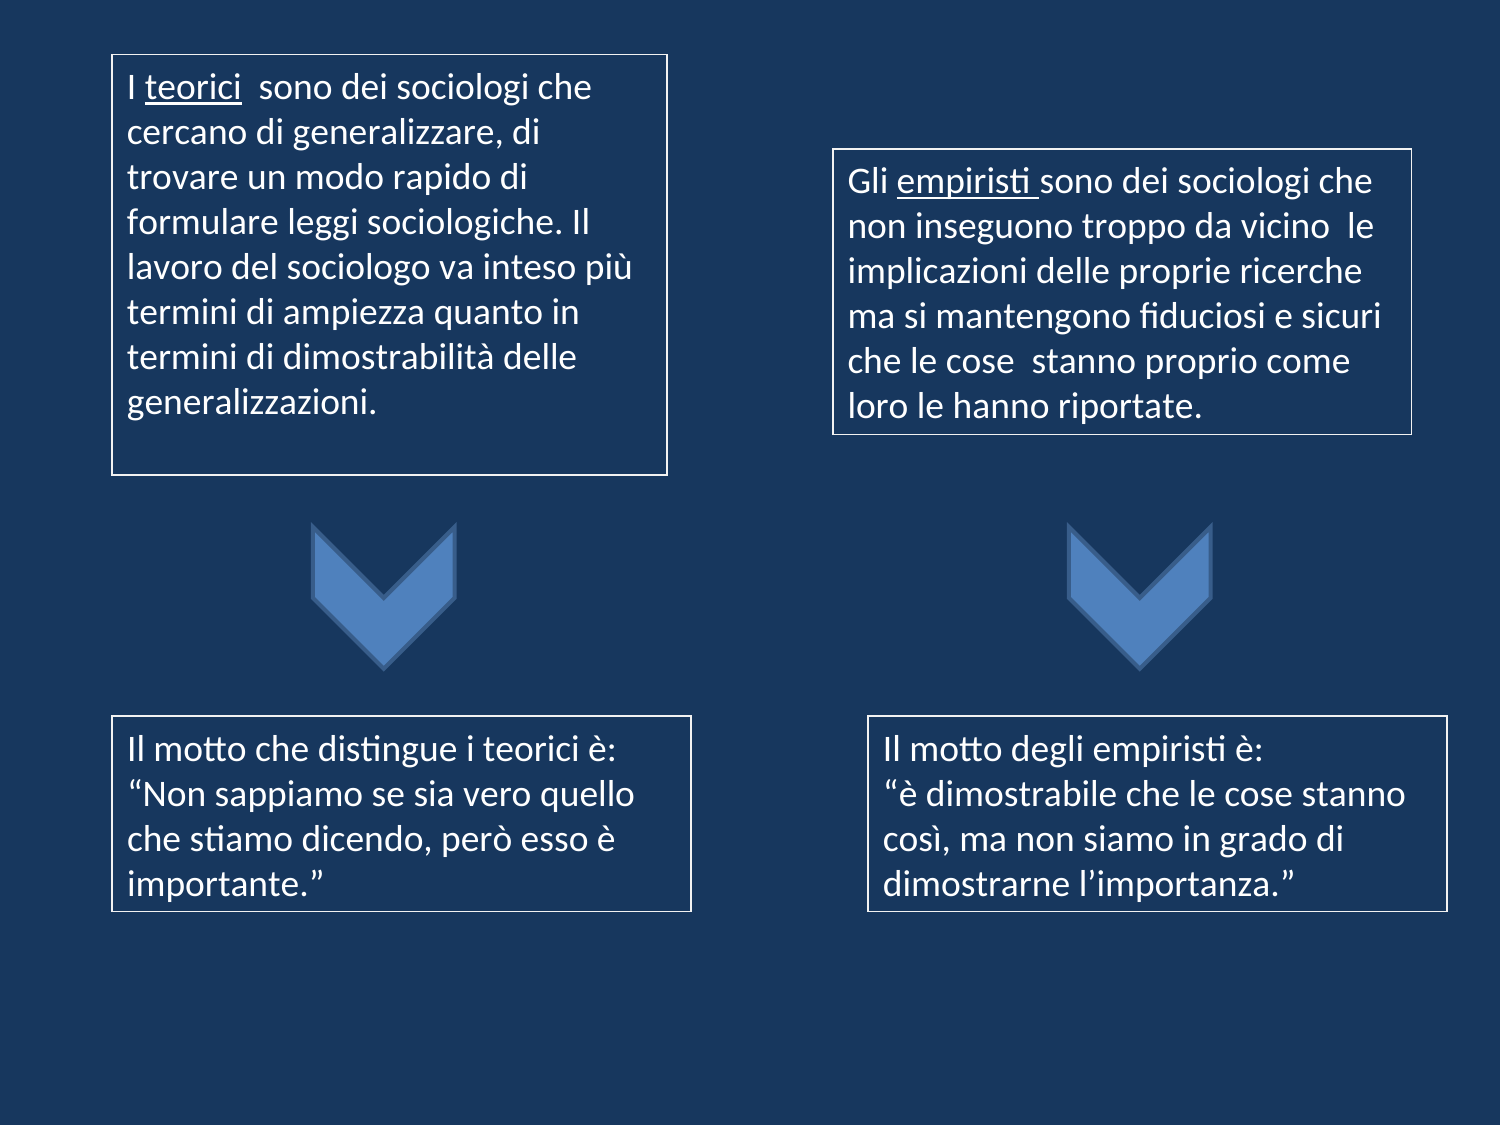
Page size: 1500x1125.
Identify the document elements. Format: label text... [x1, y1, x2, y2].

text_box Il motto che distingue i teorici è: “Non sappiamo se sia vero quello che stiamo dicendo, però esso è importante.” [112, 716, 691, 912]
text_box [312, 527, 455, 669]
text_box Gli empiristi sono dei sociologi che non inseguono troppo da vicino le implicazioni delle proprie ricerche ma si mantengono fiduciosi e sicuri che le cose stanno proprio come loro le hanno riportate. [832, 148, 1412, 435]
text_box I teorici sono dei sociologi che cercano di generalizzare, di trovare un modo rapido di formulare leggi sociologiche. Il lavoro del sociologo va inteso più termini di ampiezza quanto in termini di dimostrabilità delle generalizzazioni. [112, 54, 668, 476]
text_box [1068, 527, 1211, 669]
text_box Il motto degli empiristi è: “è dimostrabile che le cose stanno così, ma non siamo in grado di dimostrarne l’importanza.” [868, 716, 1447, 912]
